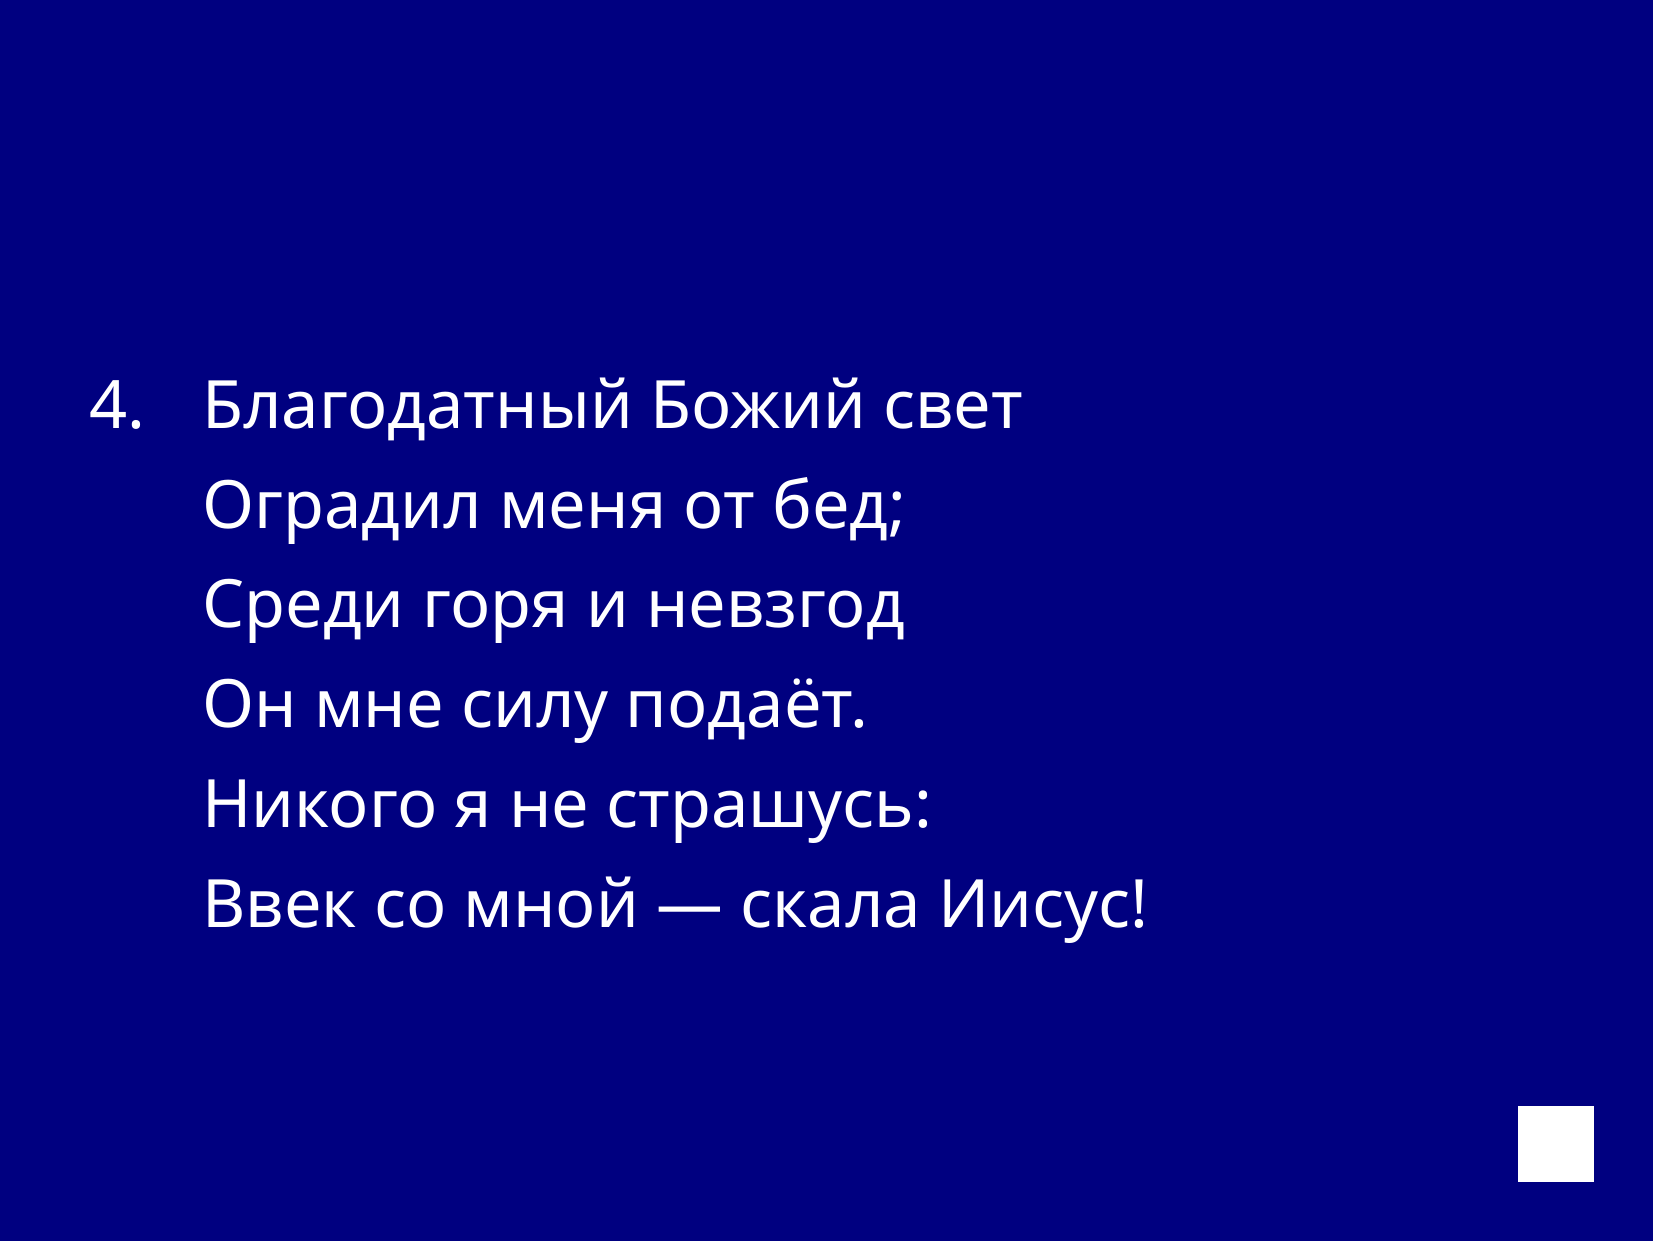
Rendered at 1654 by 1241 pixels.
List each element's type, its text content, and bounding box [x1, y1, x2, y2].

text_box 4. Благодатный Божий свет Оградил меня от бед; Среди горя и невзгод Он мне силу подаёт. Никого я не страшусь: Ввек со мной — скала Иисус! [75, 150, 1576, 1163]
text_box [1518, 1106, 1594, 1182]
